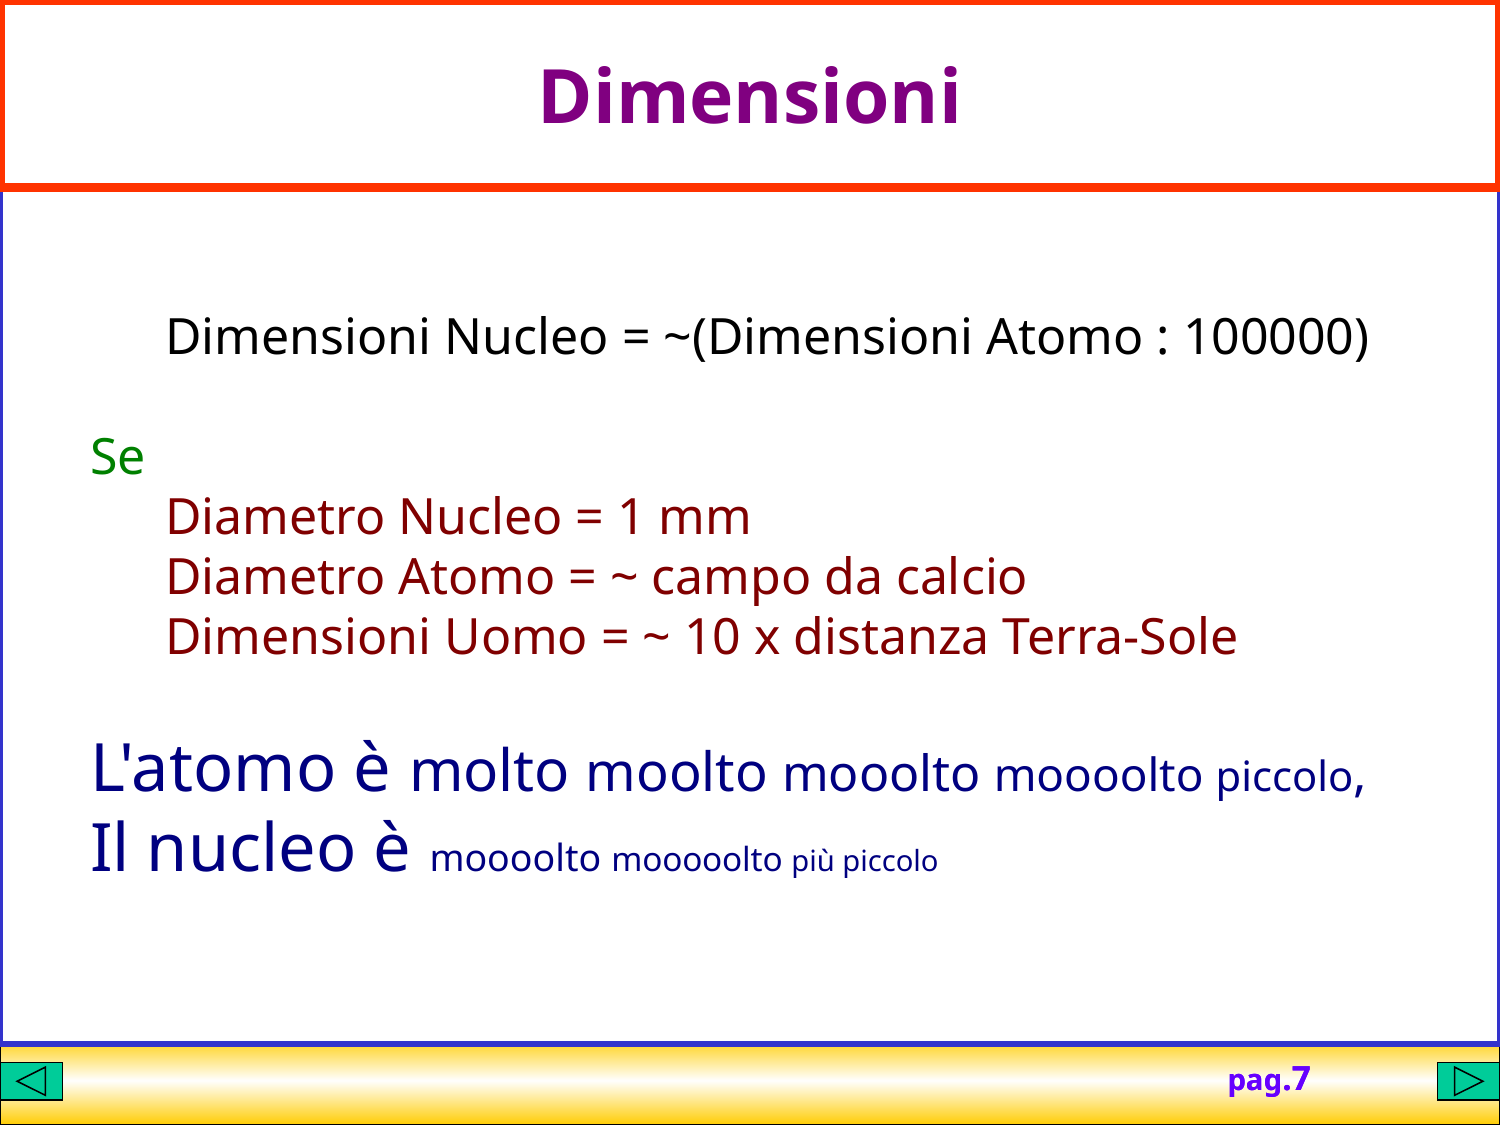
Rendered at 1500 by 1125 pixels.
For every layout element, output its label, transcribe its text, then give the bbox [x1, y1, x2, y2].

title Dimensioni [0, 0, 1500, 188]
text_box Dimensioni Nucleo = ~(Dimensioni Atomo : 100000) Se Diametro Nucleo = 1 mm Diametro Atomo = ~ campo da calcio Dimensioni Uomo = ~ 10 x distanza Terra-Sole L'atomo è molto moolto mooolto moooolto piccolo, Il nucleo è moooolto mooooolto più piccolo [0, 192, 1500, 1045]
text_box pag.<number> [1212, 1049, 1413, 1125]
